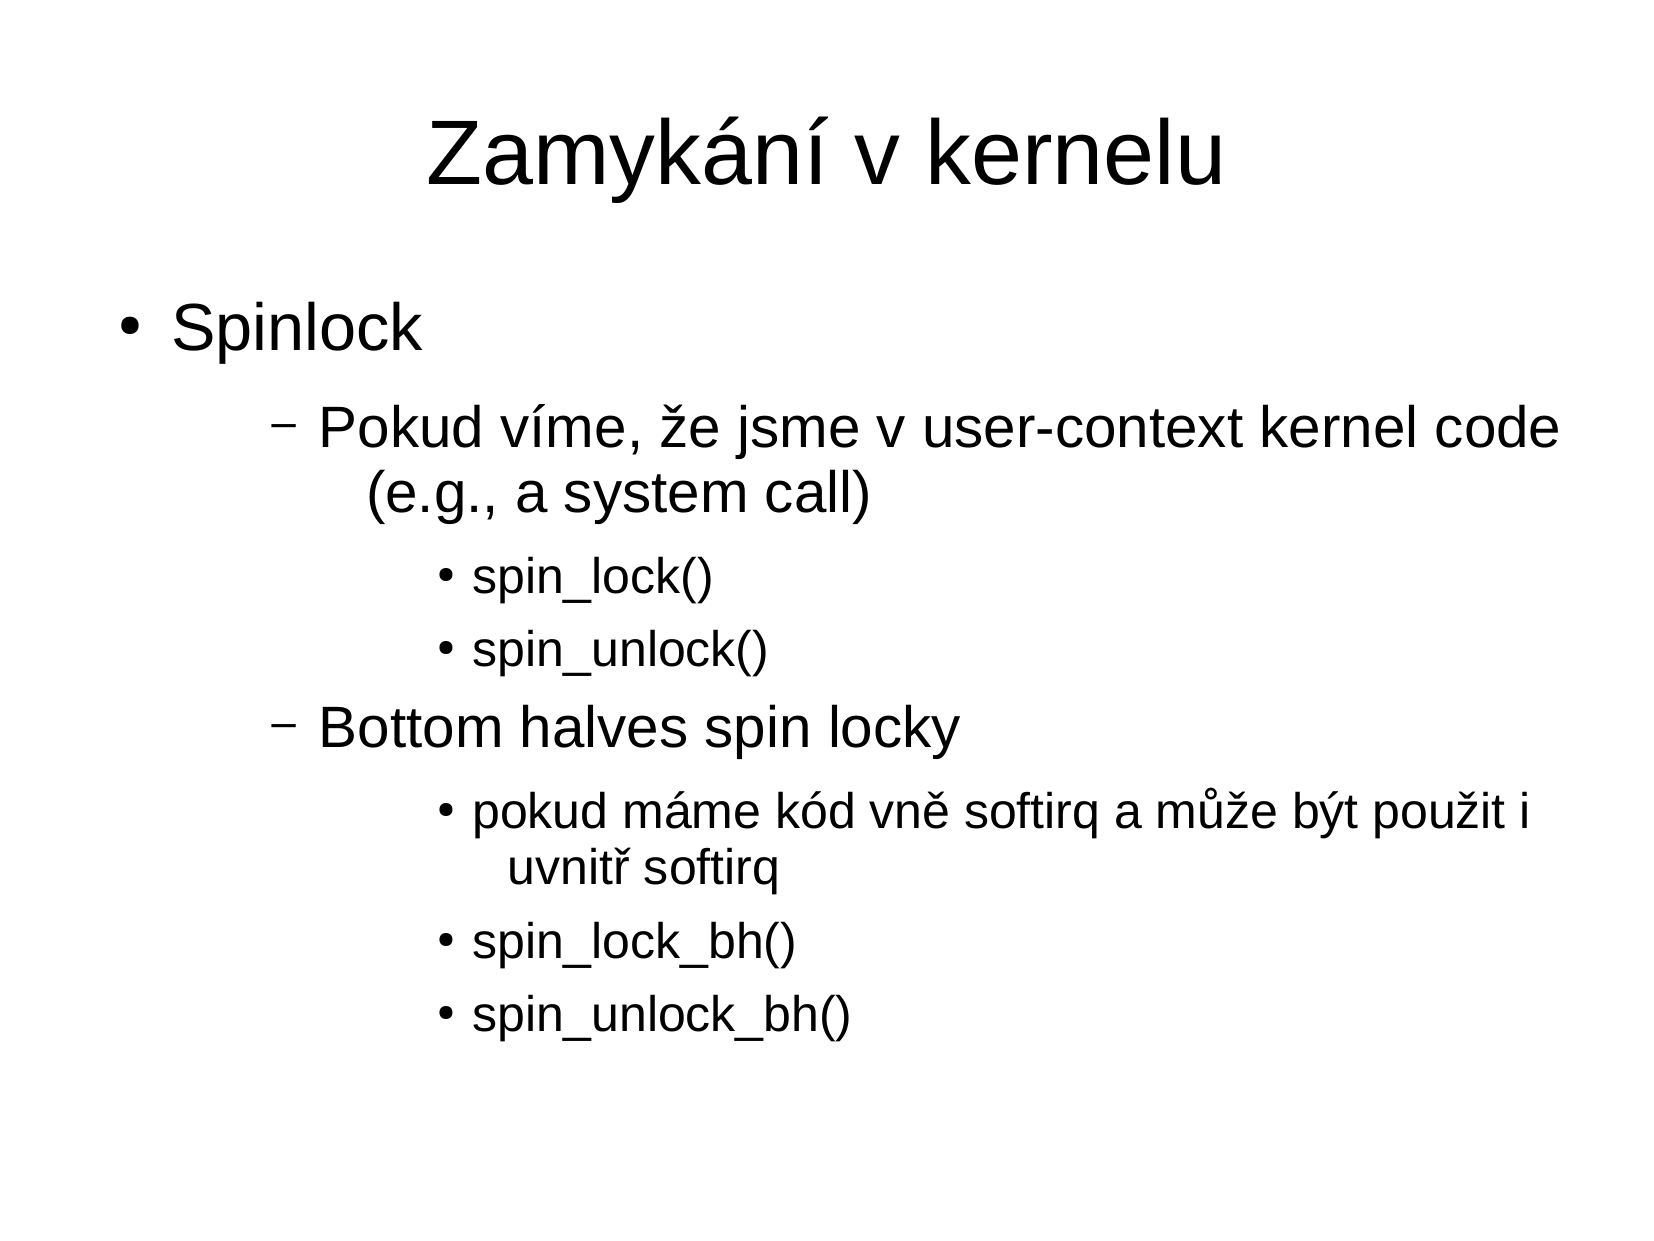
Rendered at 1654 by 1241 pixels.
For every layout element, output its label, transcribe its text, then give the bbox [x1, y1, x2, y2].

title Zamykání v kernelu [82, 49, 1571, 257]
list Spinlock Pokud víme, že jsme v user-context kernel code (e.g., a system call) spin_lock() spin_unlock() Bottom halves spin locky pokud máme kód vně softirq a může být použit i uvnitř softirq spin_lock_bh() spin_unlock_bh() [82, 290, 1571, 1109]
